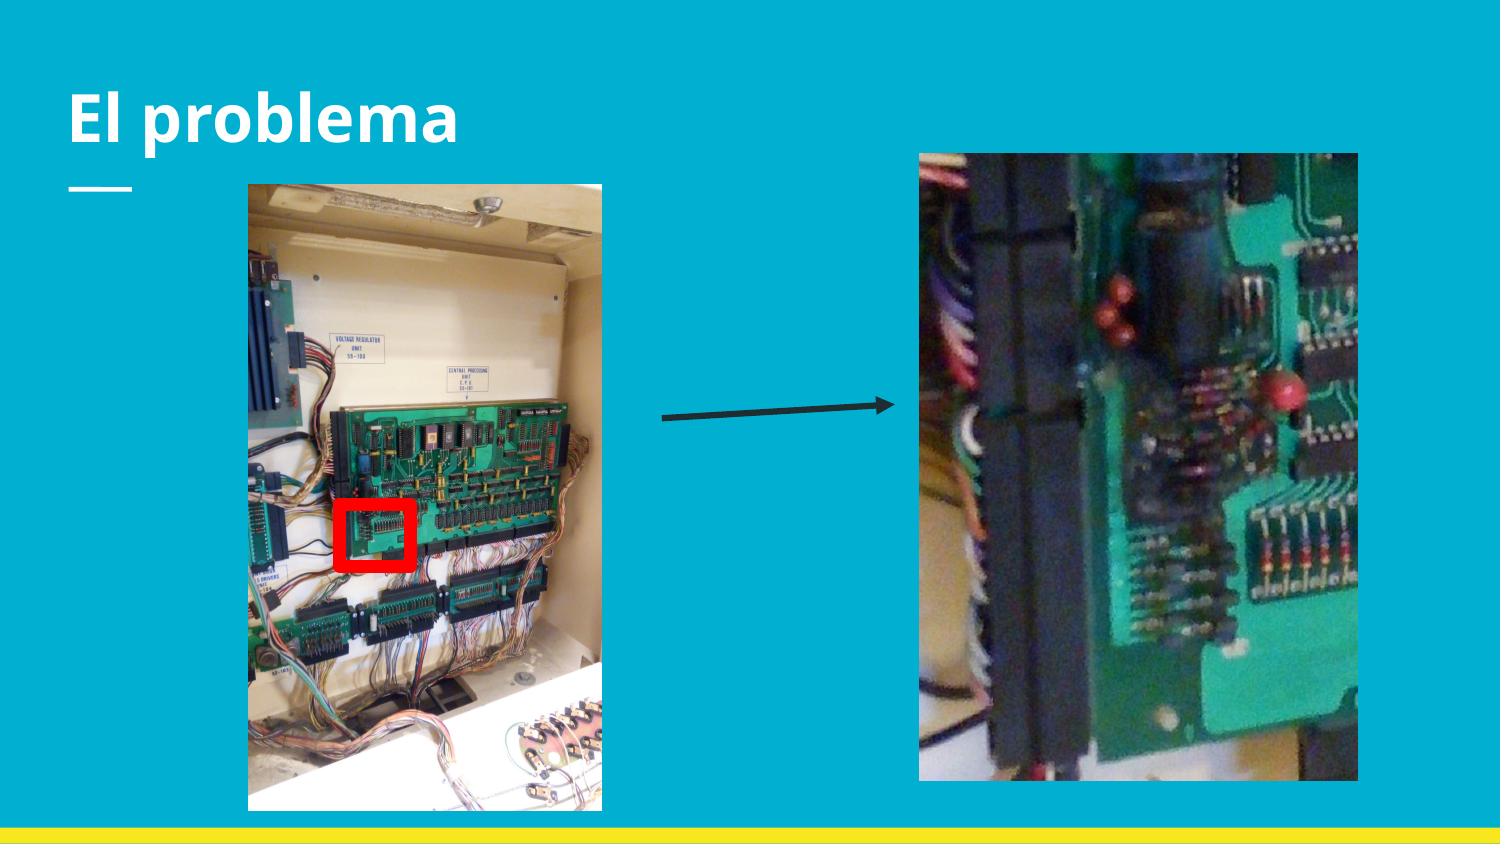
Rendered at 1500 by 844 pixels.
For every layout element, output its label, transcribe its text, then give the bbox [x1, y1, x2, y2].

picture [248, 184, 602, 812]
picture [919, 153, 1358, 781]
title El problema [51, 61, 1449, 167]
